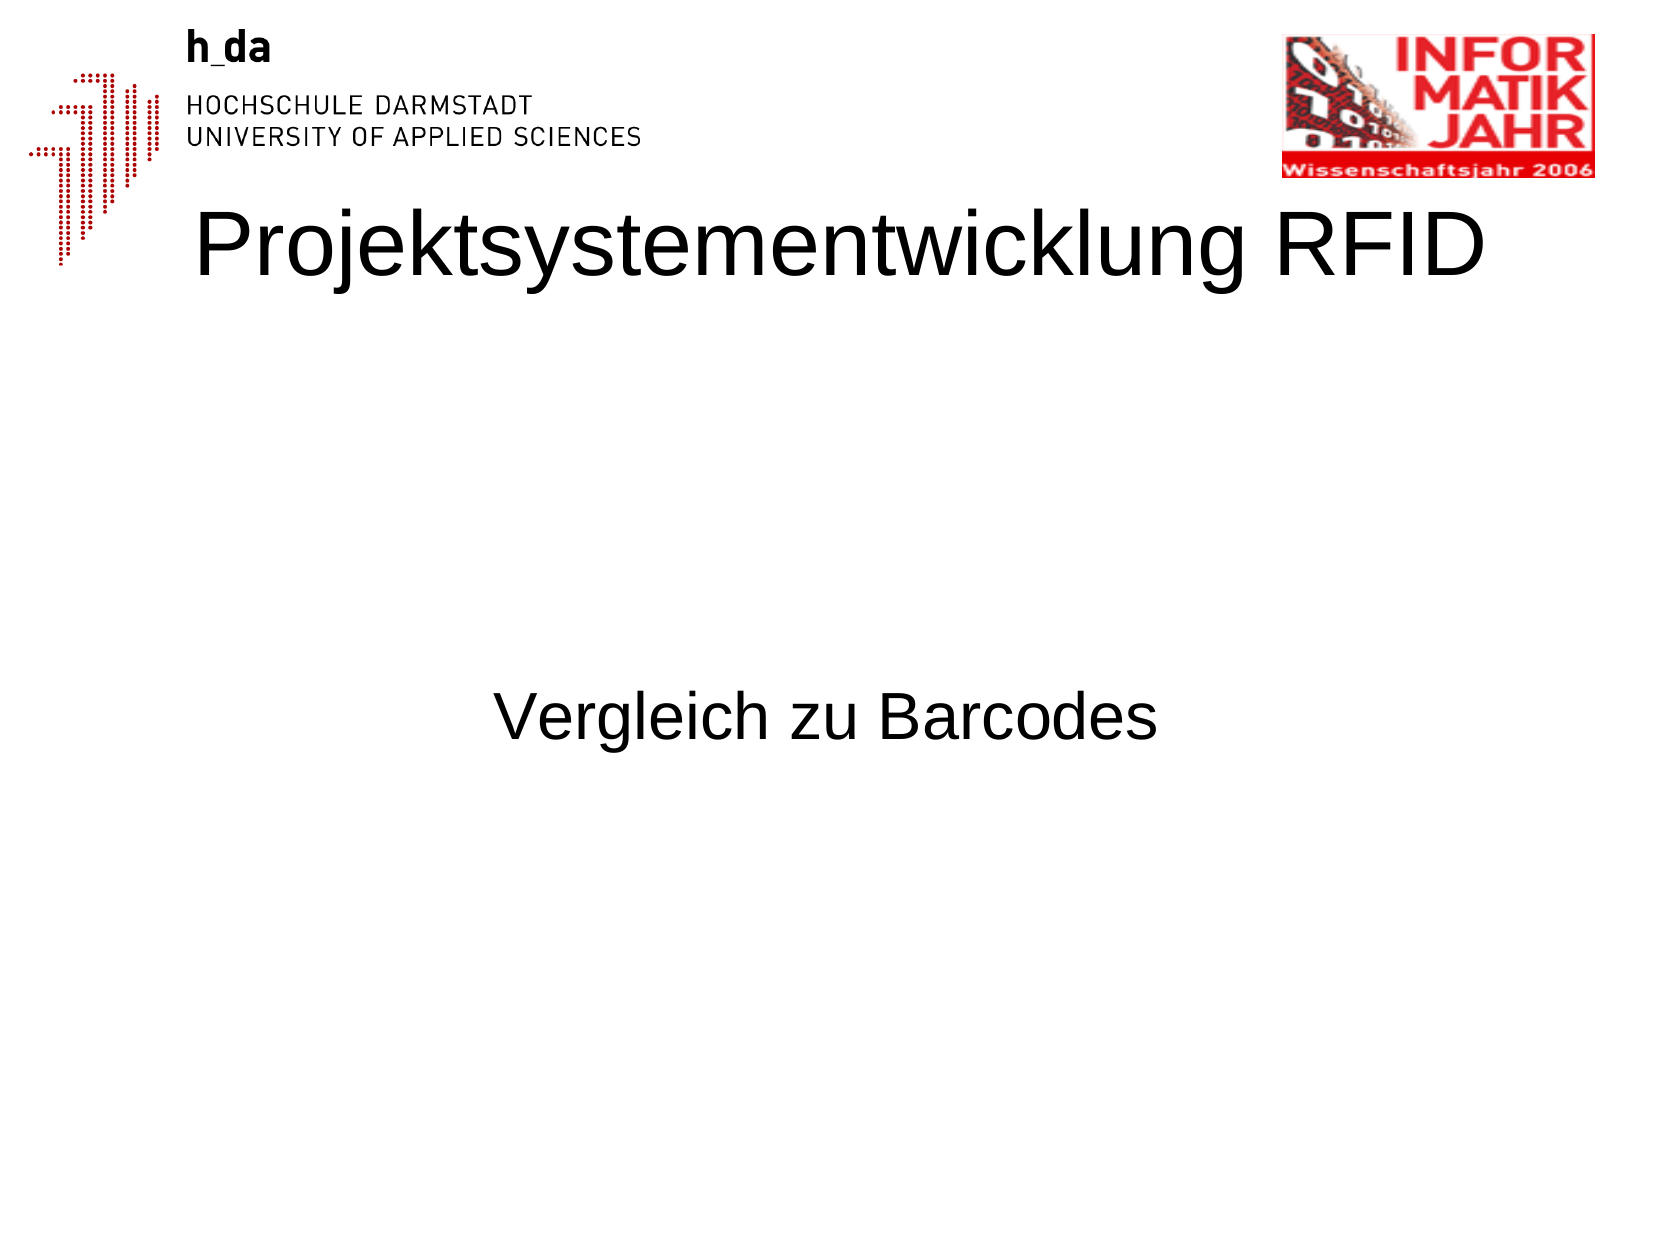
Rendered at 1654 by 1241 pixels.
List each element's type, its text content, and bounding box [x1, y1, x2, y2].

title Projektsystementwicklung RFID [59, 49, 1625, 296]
picture [29, 29, 640, 266]
picture [1282, 34, 1595, 49]
subtitle Vergleich zu Barcodes [82, 324, 1571, 1109]
